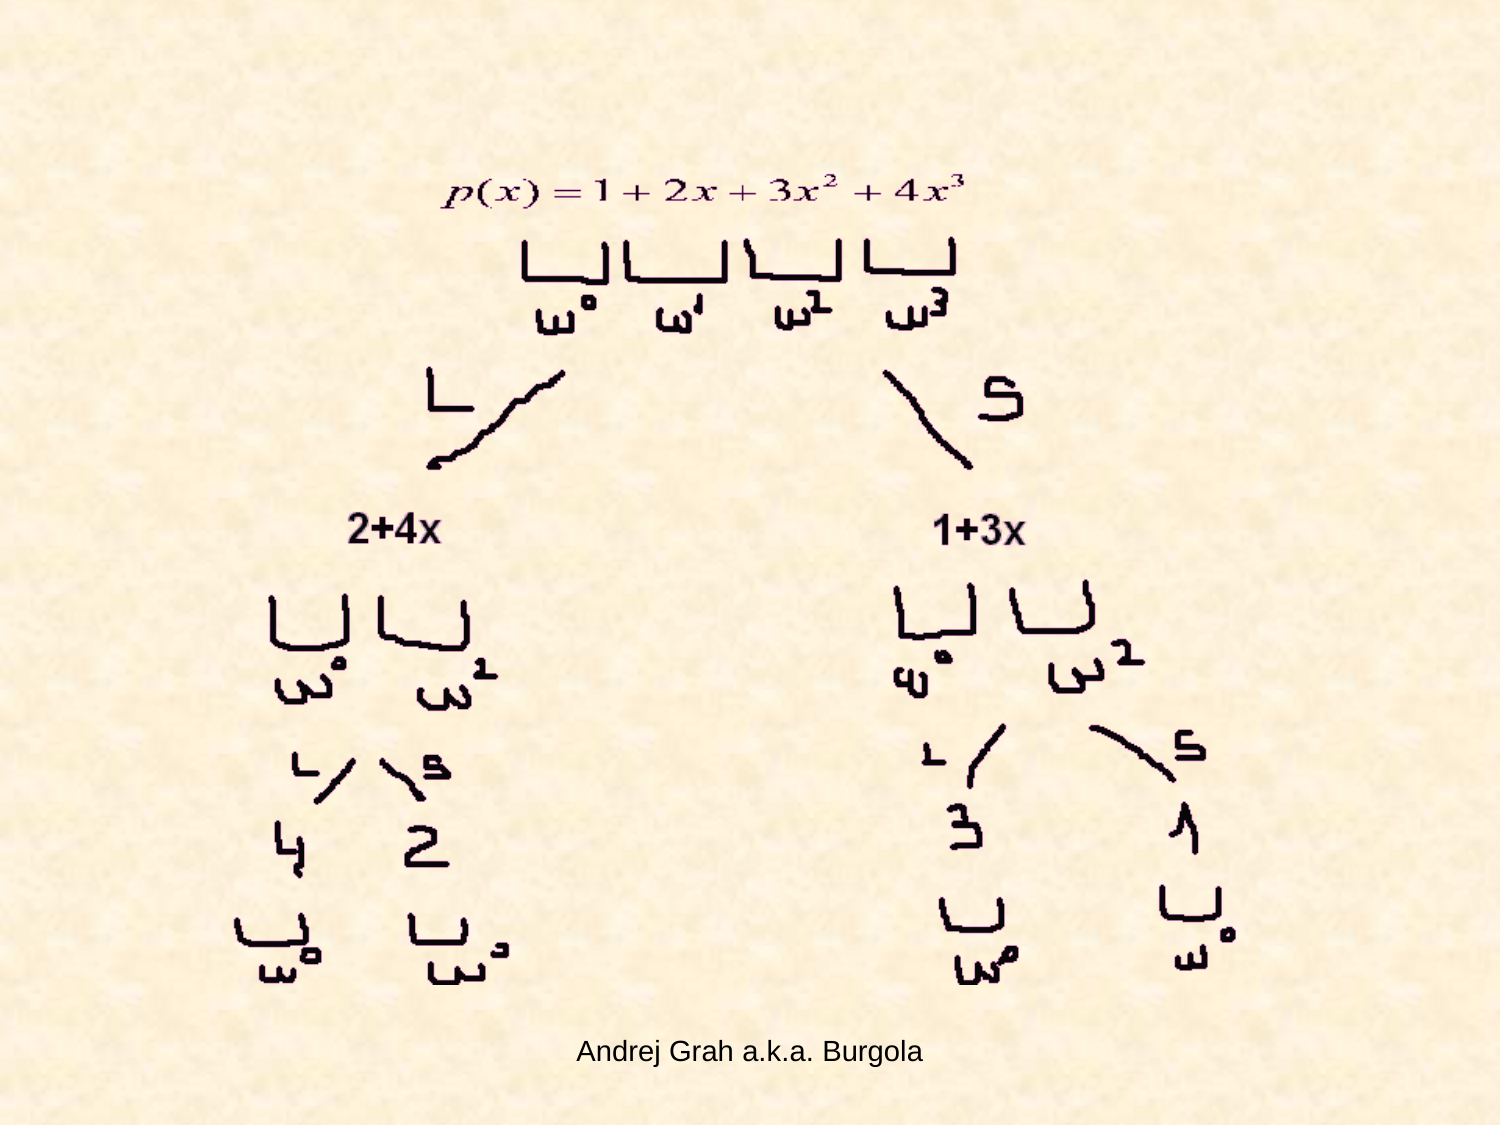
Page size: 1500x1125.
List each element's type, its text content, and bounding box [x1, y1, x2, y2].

picture [0, 0, 1500, 1125]
text_box Andrej Grah a.k.a. Burgola [512, 1024, 988, 1103]
